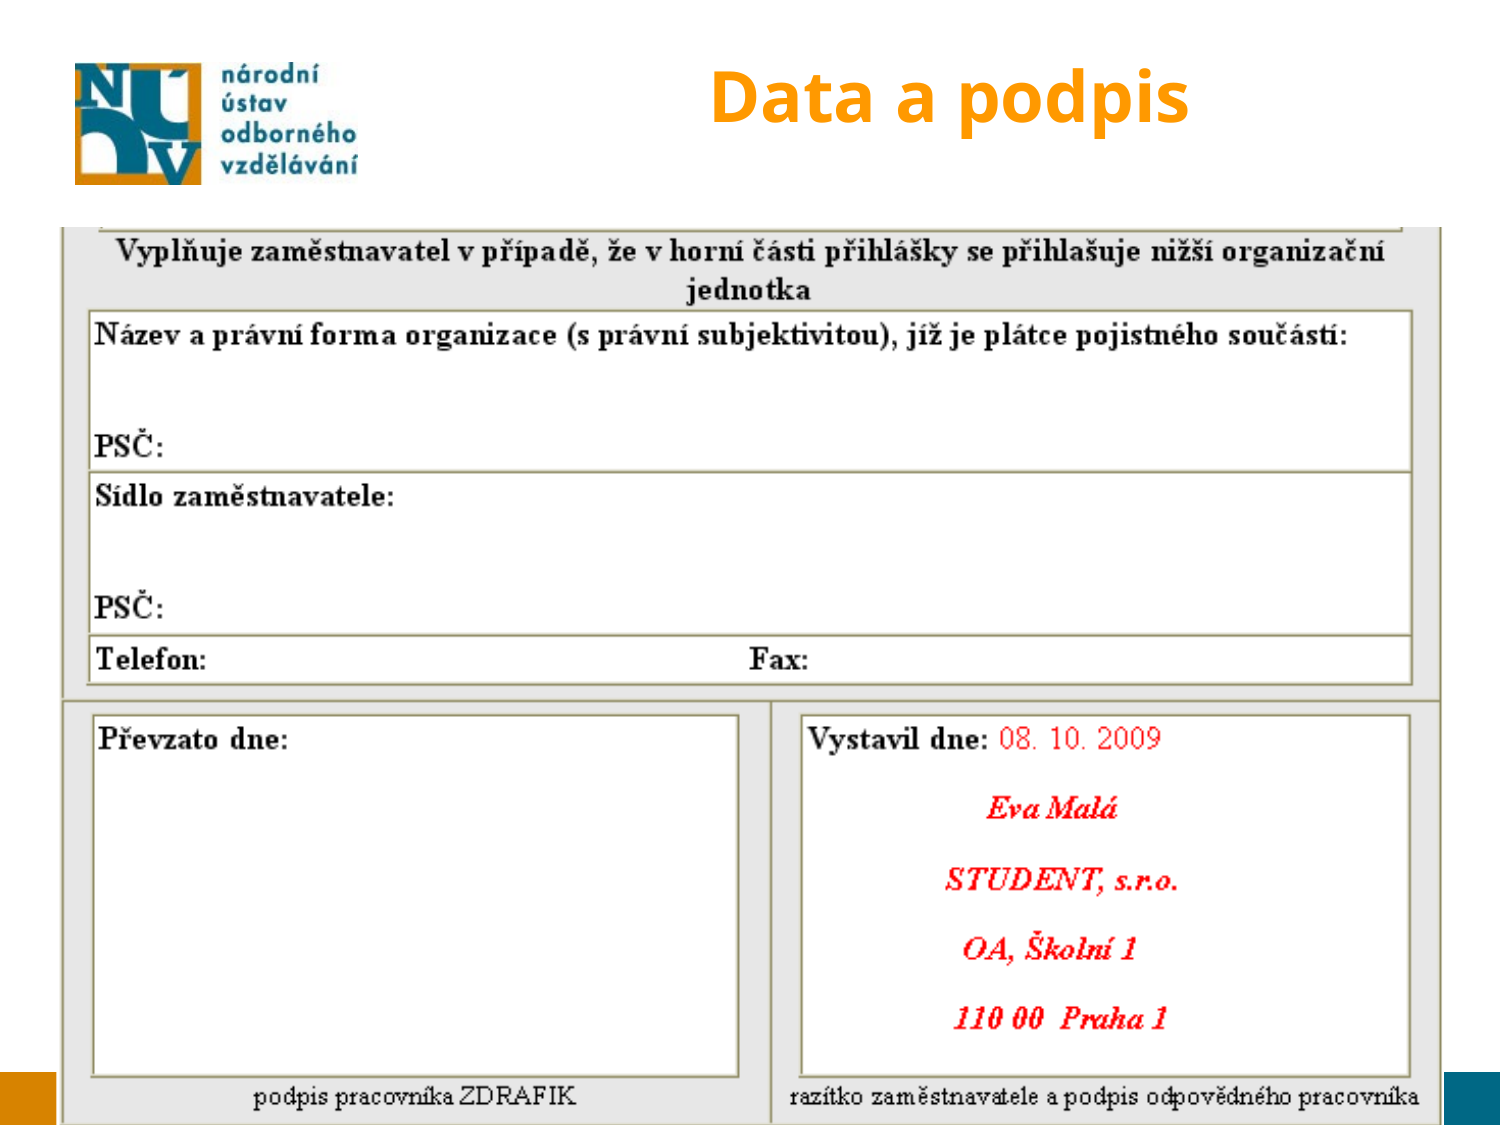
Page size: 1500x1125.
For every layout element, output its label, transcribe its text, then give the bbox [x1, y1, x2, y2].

title Data a podpis [399, 24, 1500, 163]
picture [75, 62, 358, 185]
picture [0, 227, 1444, 1125]
